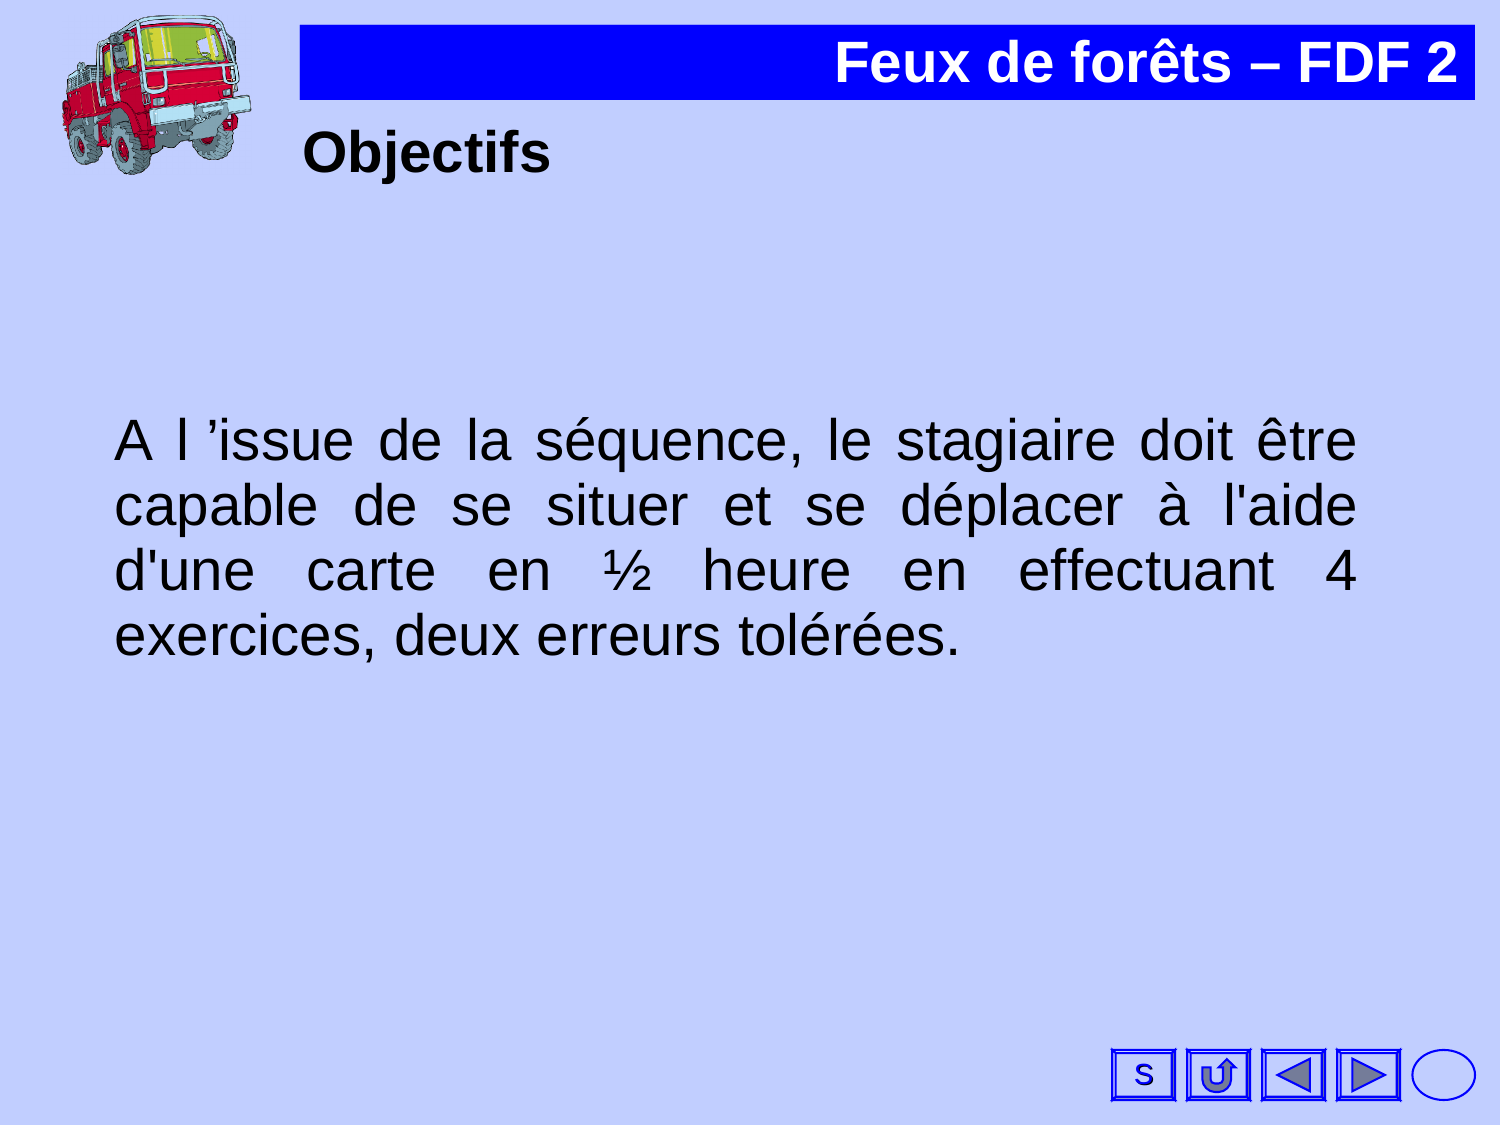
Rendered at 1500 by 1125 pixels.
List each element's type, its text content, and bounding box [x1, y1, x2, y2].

text_box [1412, 1049, 1476, 1101]
list A l ’issue de la séquence, le stagiaire doit être capable de se situer et se déplacer à l'aide d'une carte en ½ heure en effectuant 4 exercices, deux erreurs tolérées. [99, 399, 1375, 675]
text_box Objectifs [287, 112, 568, 193]
text_box Feux de forêts – FDF 2 [299, 24, 1475, 100]
